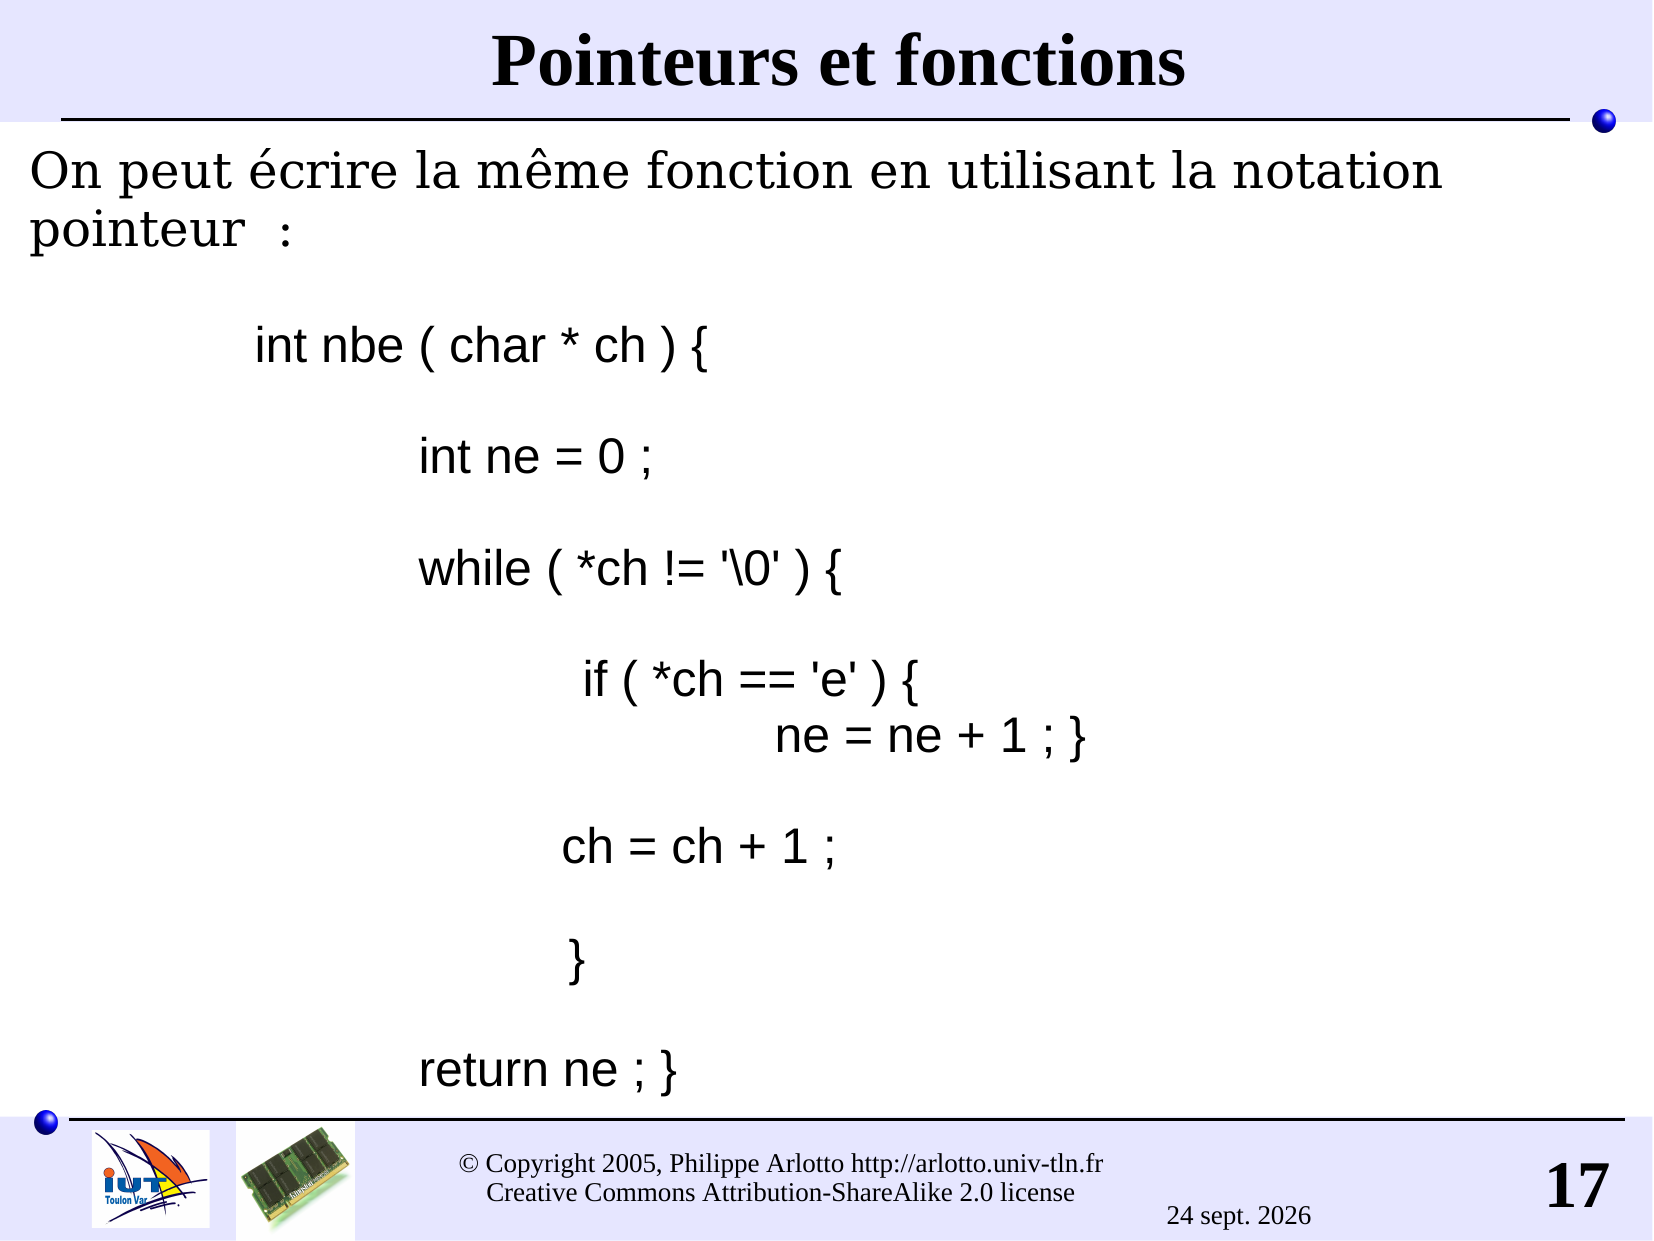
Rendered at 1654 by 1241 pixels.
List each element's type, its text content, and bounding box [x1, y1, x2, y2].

title Pointeurs et fonctions [95, 14, 1585, 107]
text_box On peut écrire la même fonction en utilisant la notation pointeur : int nbe ( char * ch ) { int ne = 0 ; while ( *ch != '\0' ) { if ( *ch == 'e' ) { ne = ne + 1 ; } ch = ch + 1 ; } return ne ; } [29, 142, 1445, 1098]
picture [236, 1121, 355, 1241]
